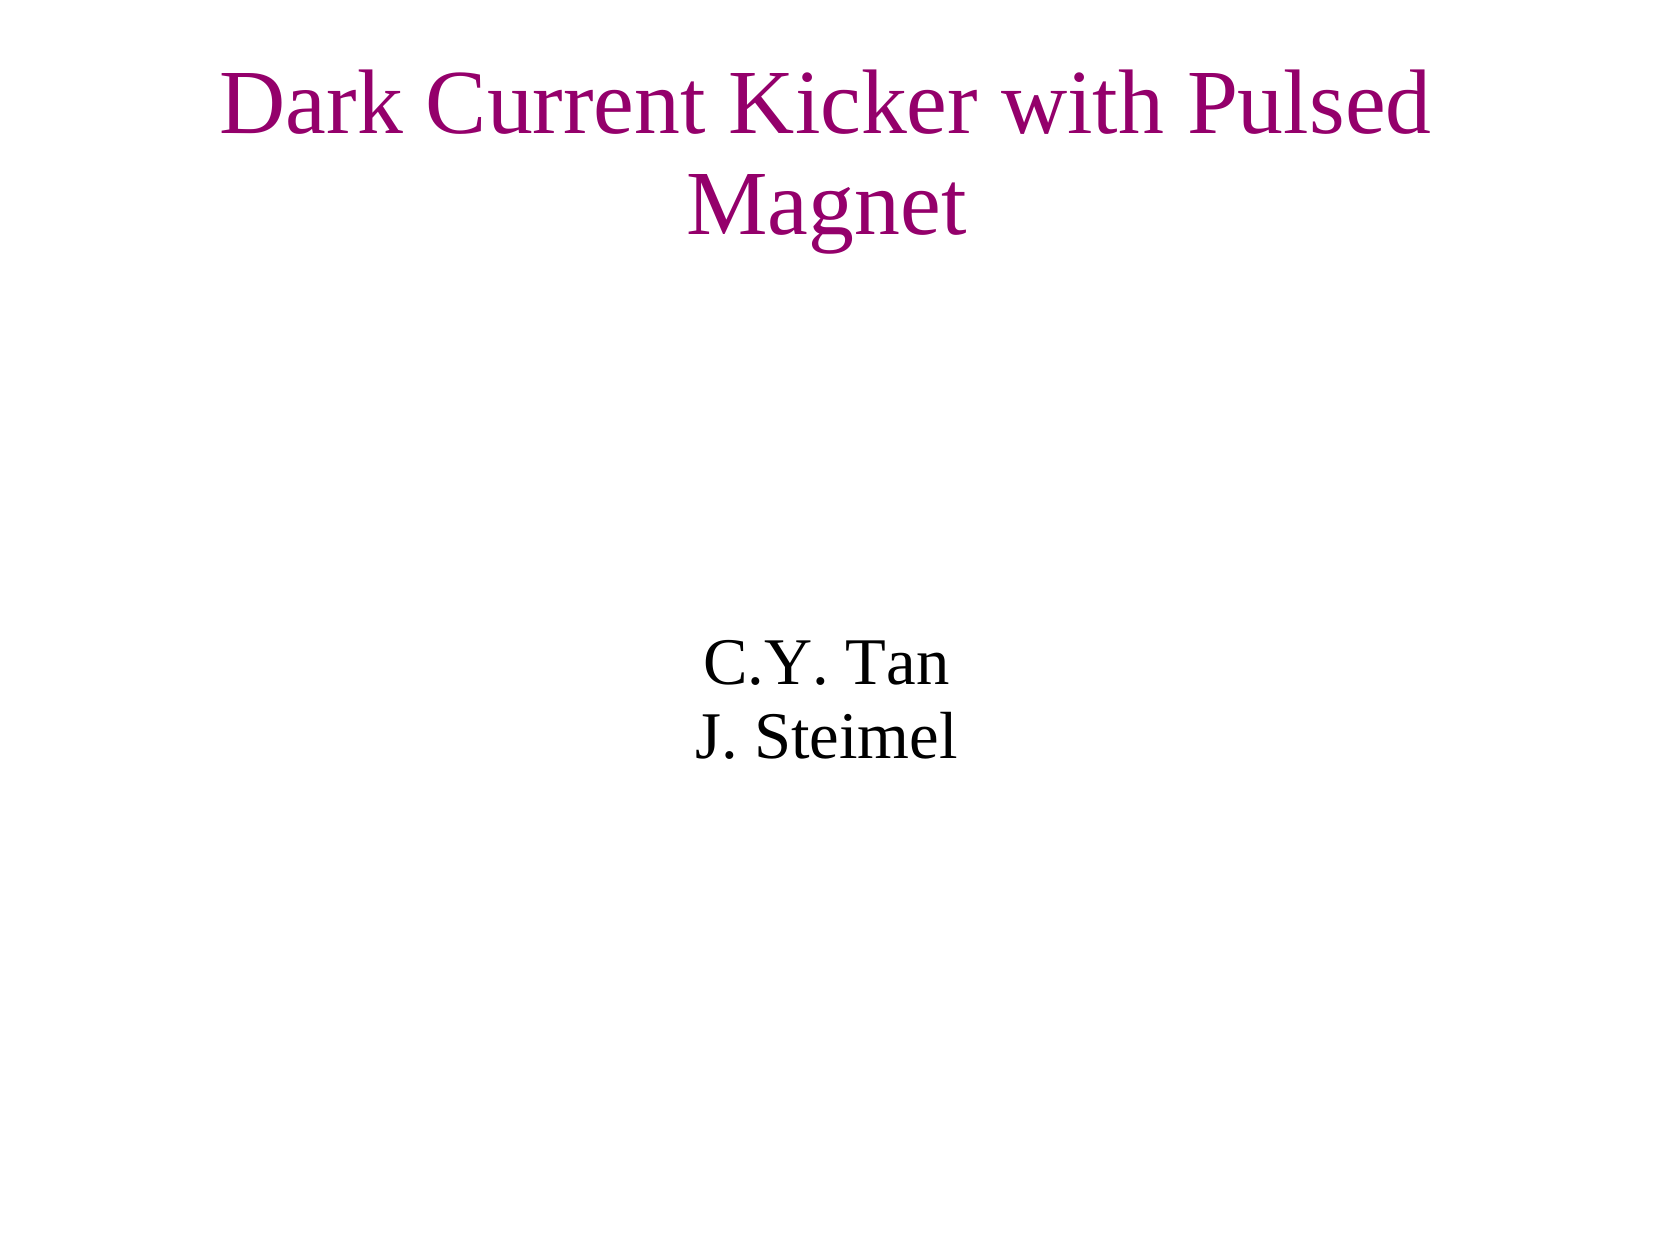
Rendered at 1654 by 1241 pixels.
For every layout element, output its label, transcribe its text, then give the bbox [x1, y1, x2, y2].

title Dark Current Kicker with Pulsed Magnet [82, 41, 1571, 265]
subtitle C.Y. Tan J. Steimel [82, 297, 1571, 1102]
